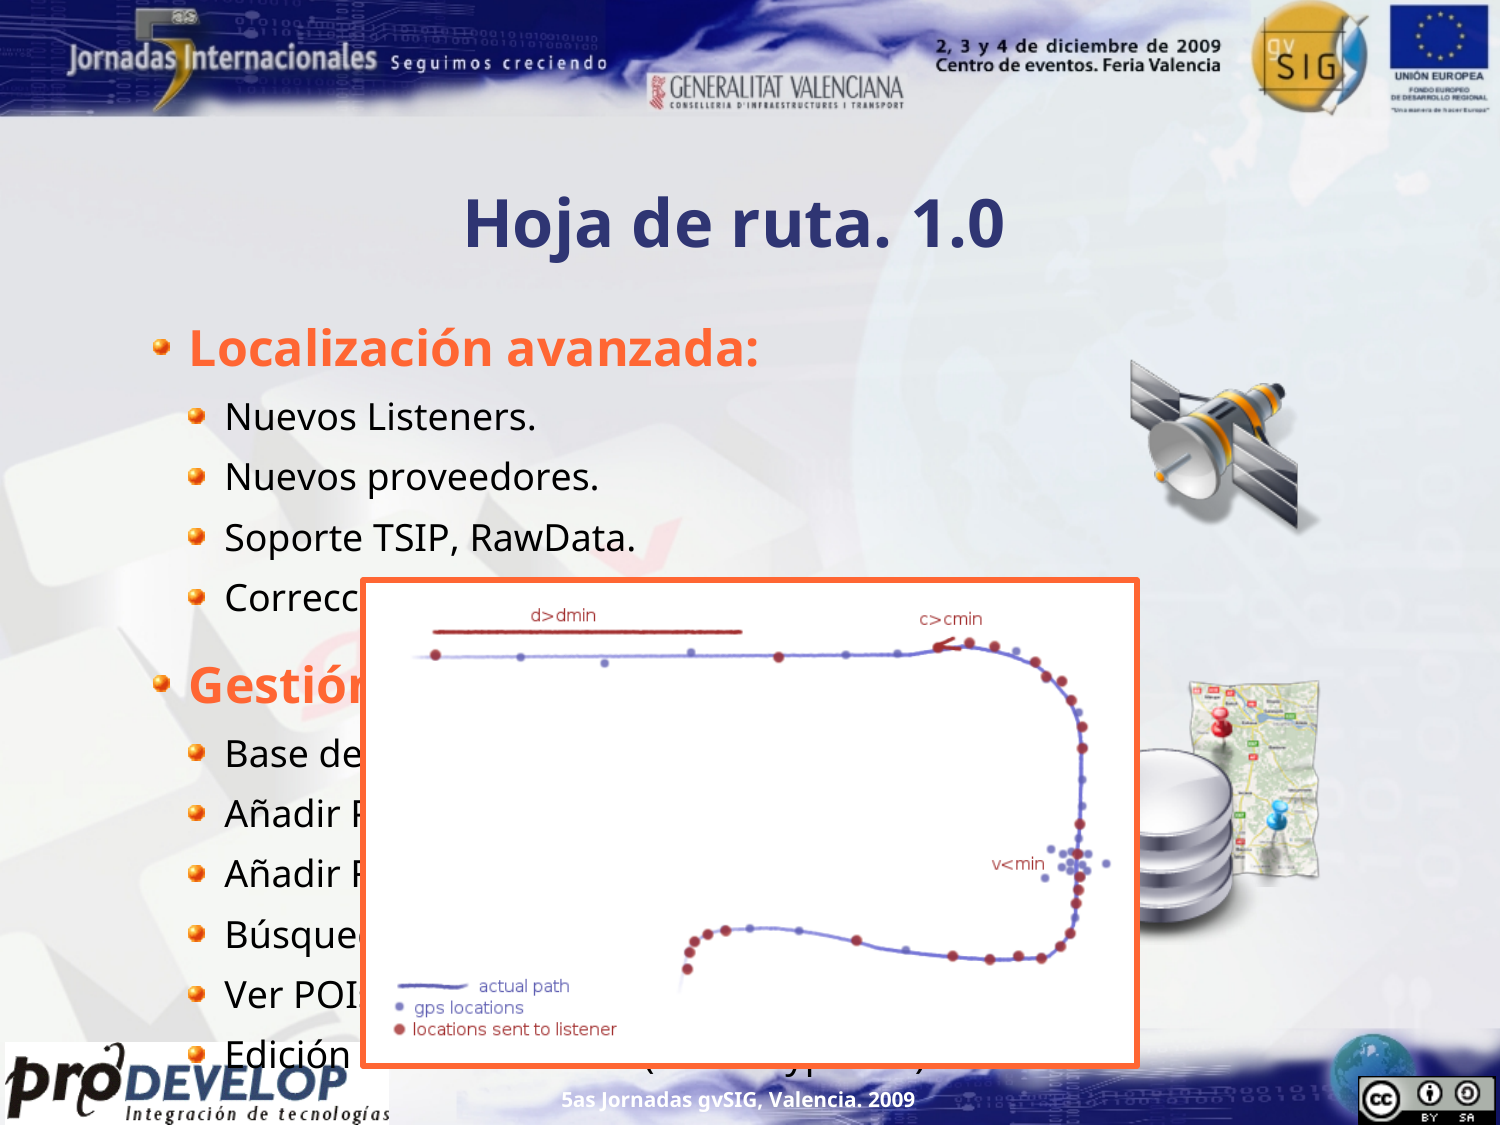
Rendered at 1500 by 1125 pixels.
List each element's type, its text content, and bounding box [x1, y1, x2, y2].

list Gestión LandMarkStores: Base de datos personal de LMS. Añadir POIs. Añadir Routes. Búsquedas de POIs/Routes. Ver POIs/Routes en mapa. Edición de POIs/Routes (incl. waypoints) [118, 649, 1034, 1093]
title Hoja de ruta. 1.0 [59, 118, 1410, 325]
list Localización avanzada: Nuevos Listeners. Nuevos proveedores. Soporte TSIP, RawData. Corrección diferencial NTRIP. [118, 312, 1063, 649]
picture [0, 0, 1500, 1125]
